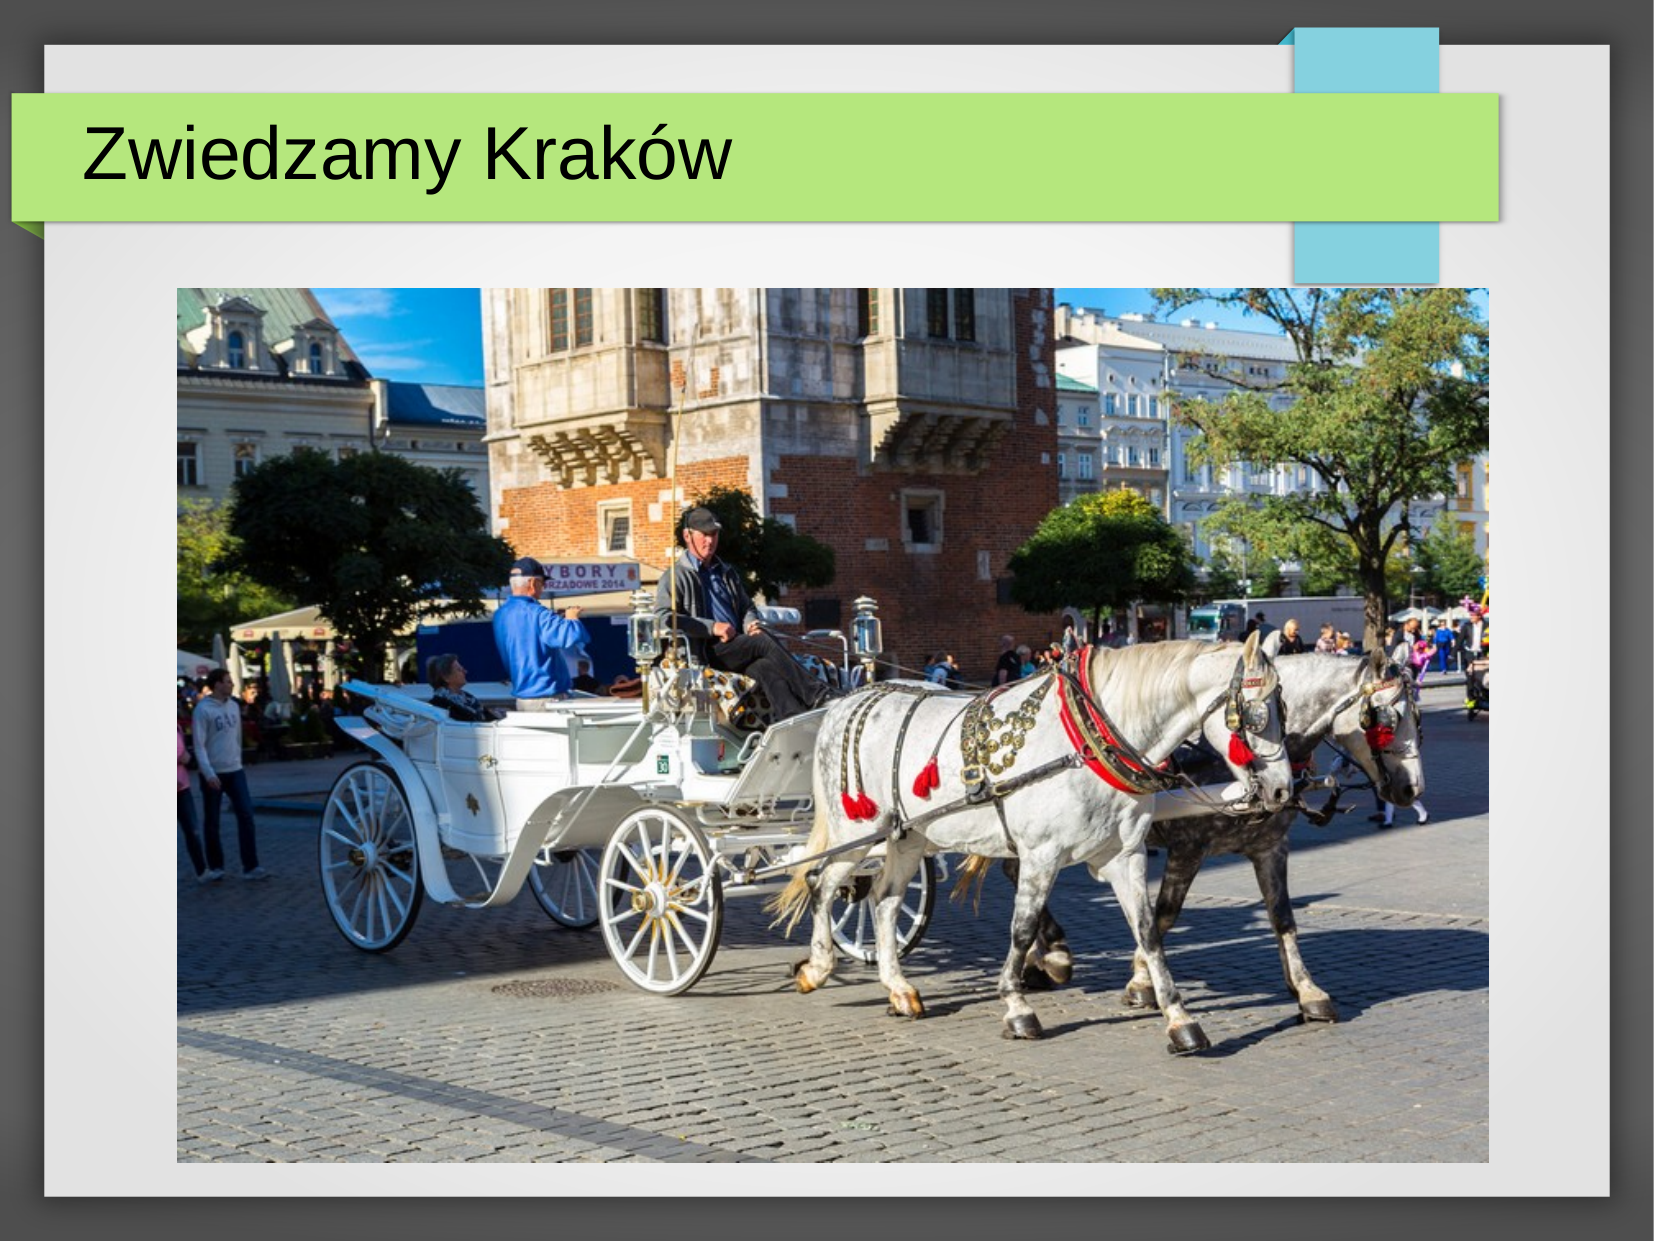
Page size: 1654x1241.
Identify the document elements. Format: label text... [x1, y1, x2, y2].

title Zwiedzamy Kraków [82, 94, 1264, 213]
picture [0, 0, 1654, 1241]
